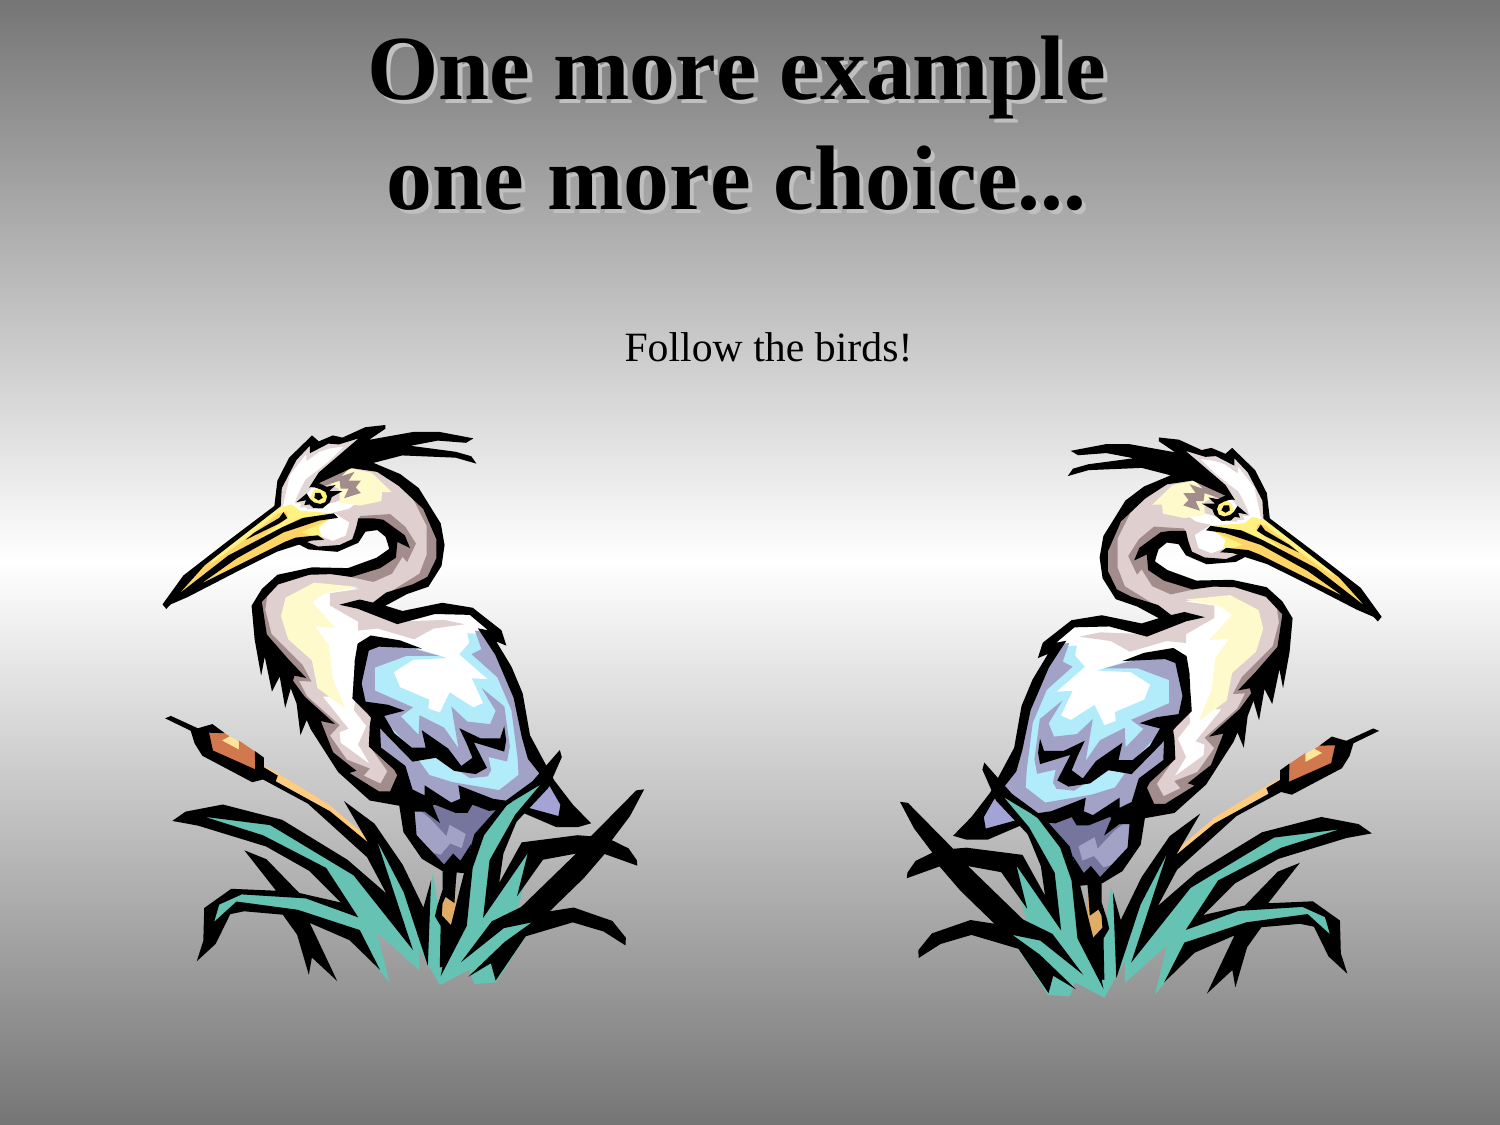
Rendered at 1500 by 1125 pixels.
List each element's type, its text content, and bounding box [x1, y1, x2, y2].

title One more example one more choice... [99, 0, 1375, 236]
picture [900, 437, 1384, 1000]
picture [162, 425, 647, 987]
text_box Follow the birds! [524, 312, 1013, 379]
